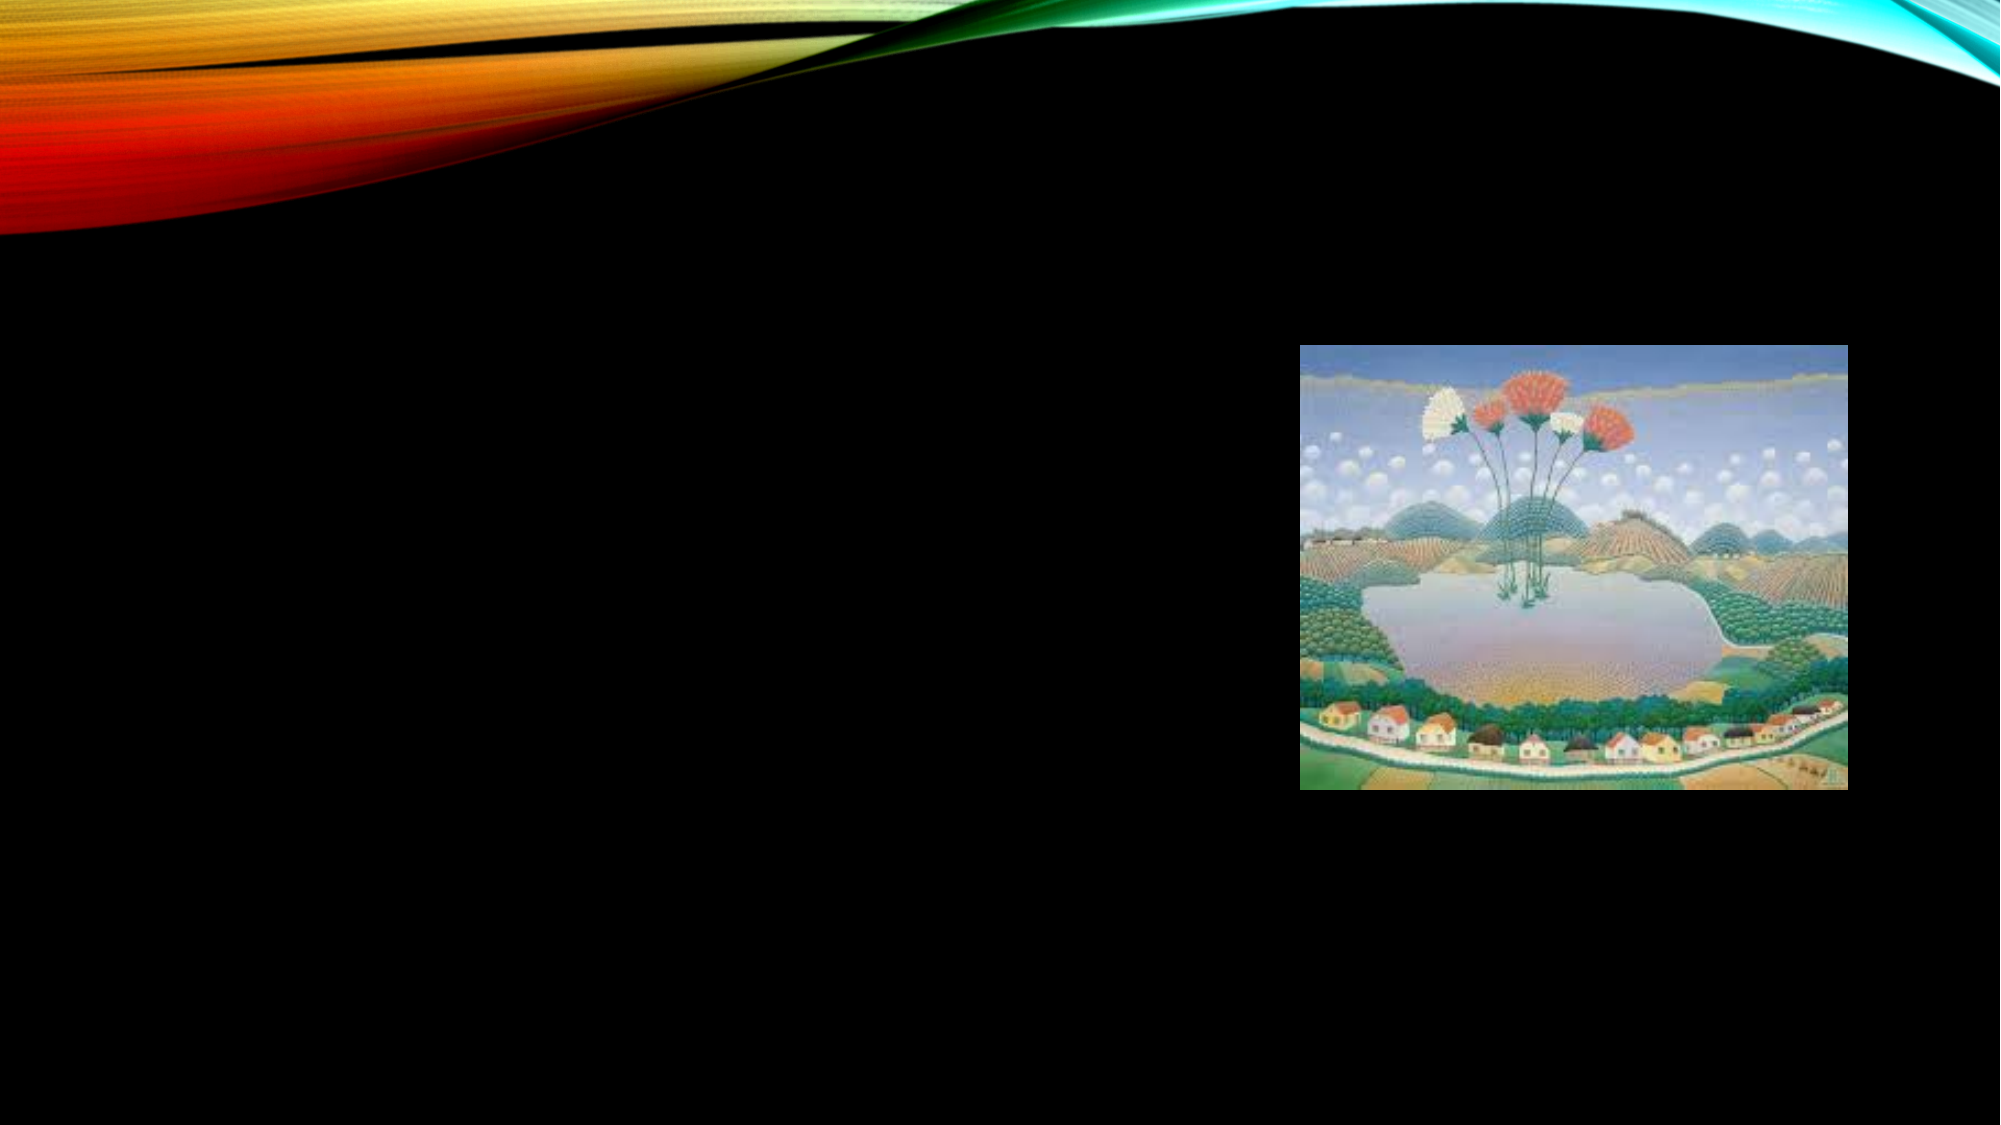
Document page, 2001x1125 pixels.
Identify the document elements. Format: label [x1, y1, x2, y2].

picture [1300, 345, 1848, 790]
